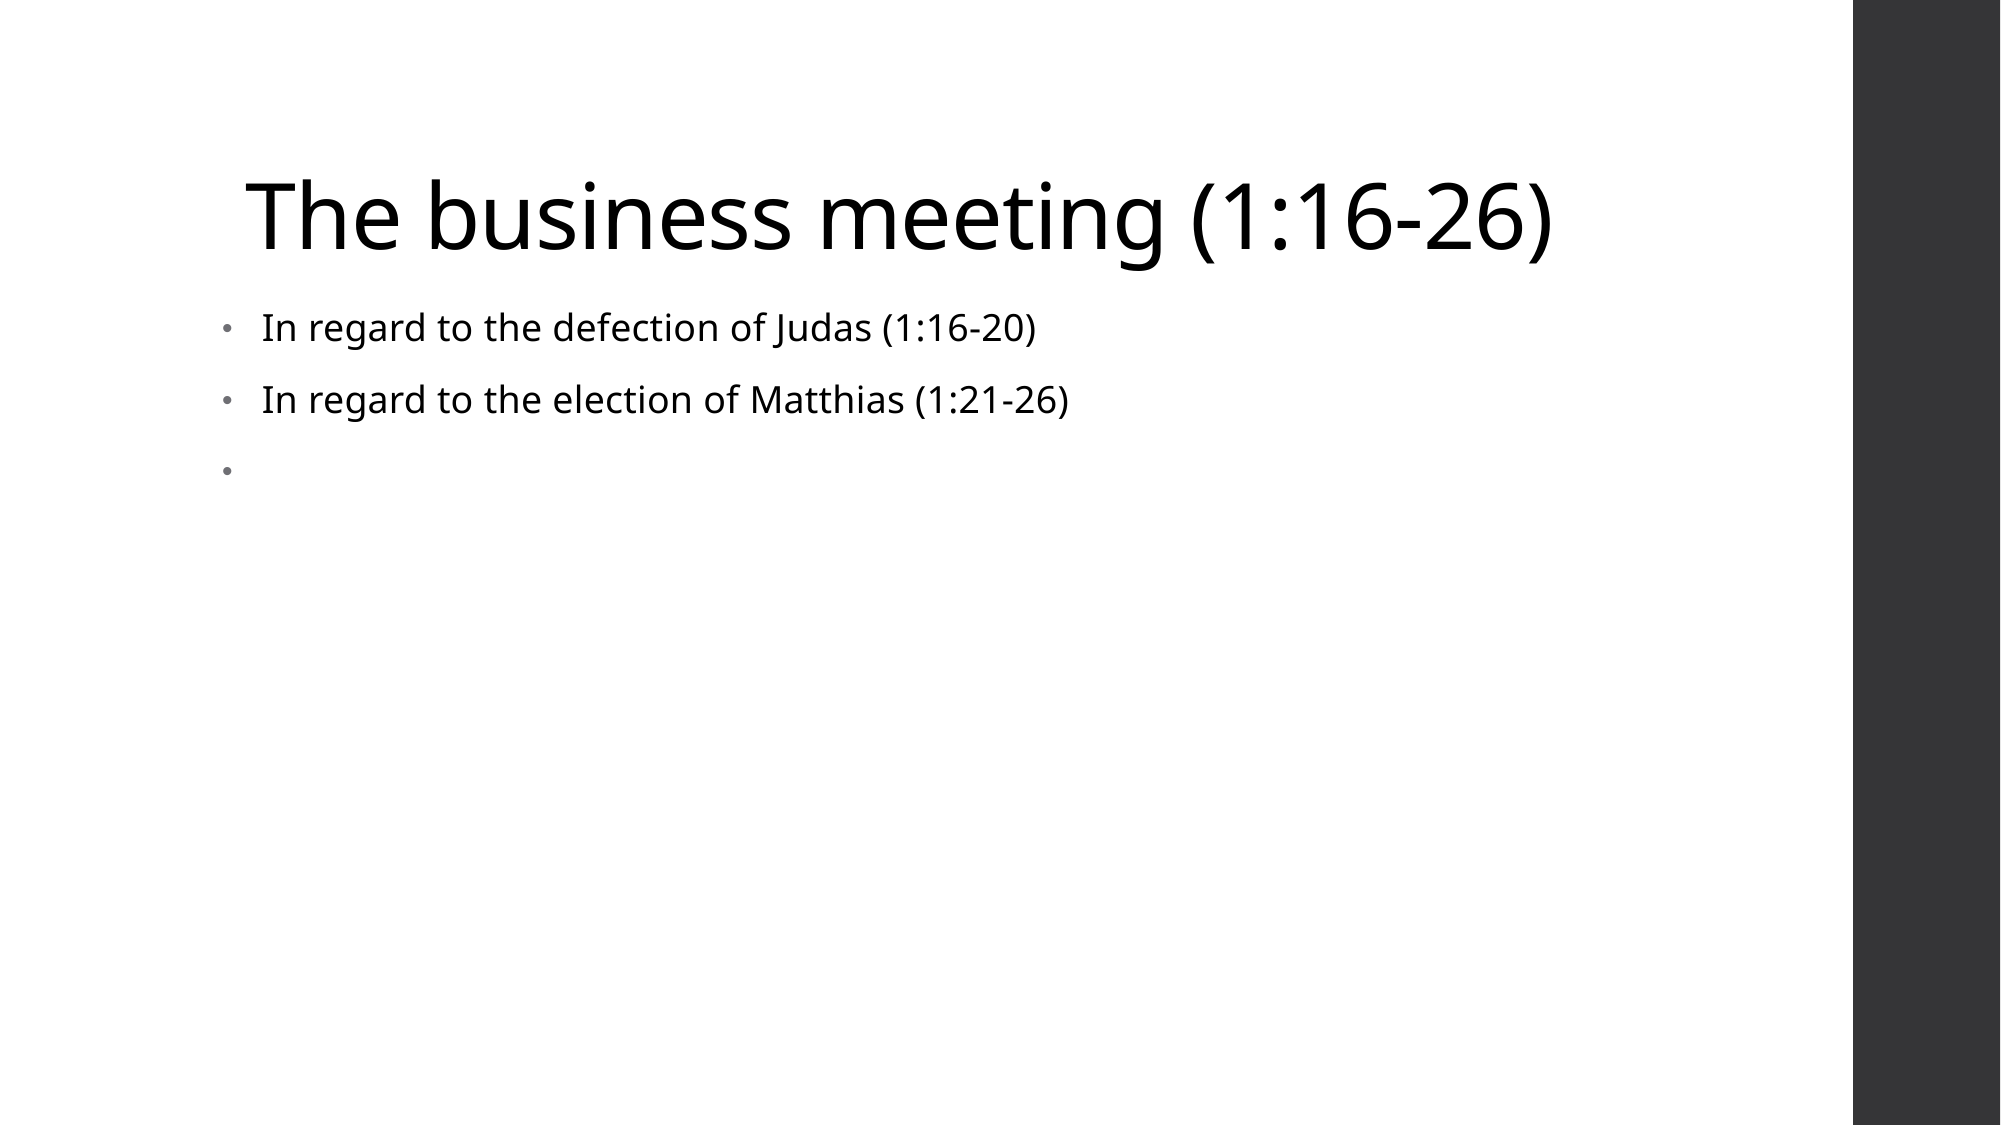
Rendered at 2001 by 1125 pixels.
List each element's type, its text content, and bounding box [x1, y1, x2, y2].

title The business meeting (1:16-26) [206, 60, 1797, 278]
list In regard to the defection of Judas (1:16-20) In regard to the election of Matthias (1:21-26) [206, 299, 1617, 1014]
